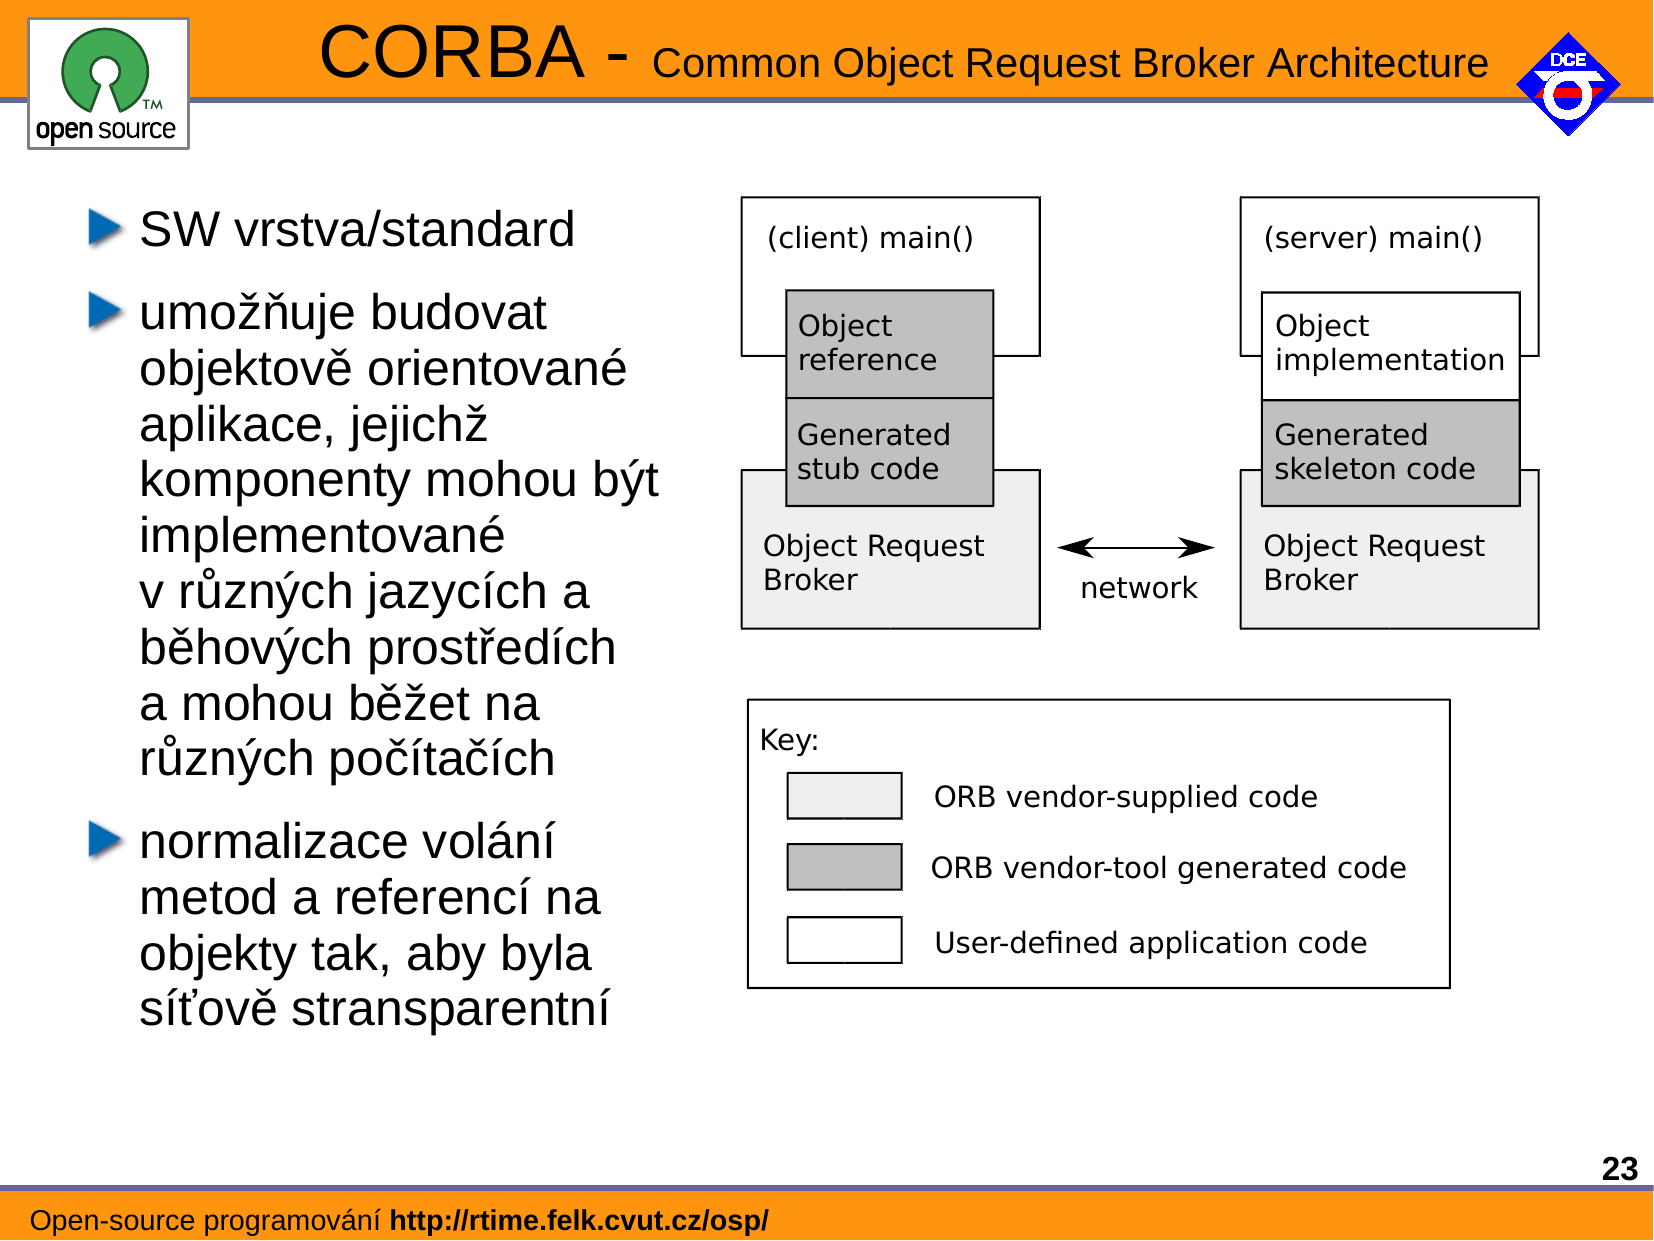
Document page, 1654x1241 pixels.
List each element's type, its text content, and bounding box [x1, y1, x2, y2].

list SW vrstva/standard umožňuje budovat objektově orientované aplikace, jejichž komponenty mohou být implementované v různých jazycích a běhových prostředích a mohou běžet na různých počítačích normalizace volání metod a referencí na objekty tak, aby byla síťově stransparentní [68, 201, 700, 1125]
chart [718, 174, 1588, 1039]
title CORBA - Common Object Request Broker Architecture [178, 4, 1631, 98]
